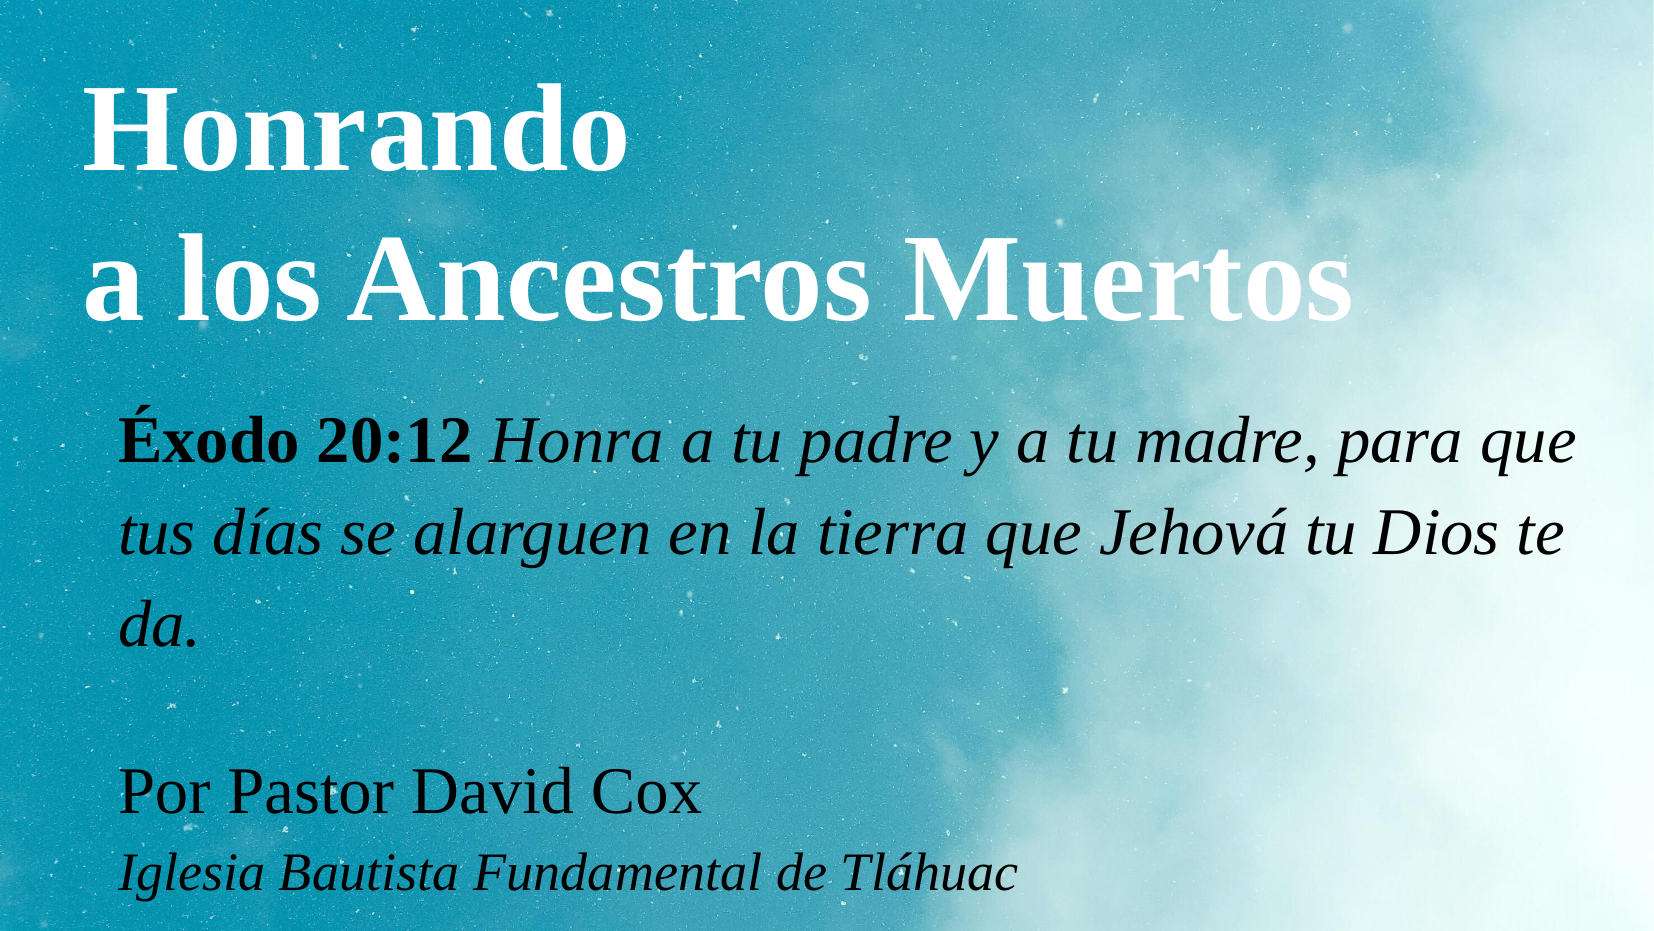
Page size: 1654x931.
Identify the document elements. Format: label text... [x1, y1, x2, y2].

title Honrando a los Ancestros Muertos [82, 37, 1571, 355]
subtitle Éxodo 20:12 Honra a tu padre y a tu madre, para que tus días se alarguen en la tierra que Jehová tu Dios te da. Por Pastor David Cox Iglesia Bautista Fundamental de Tláhuac [118, 383, 1625, 901]
